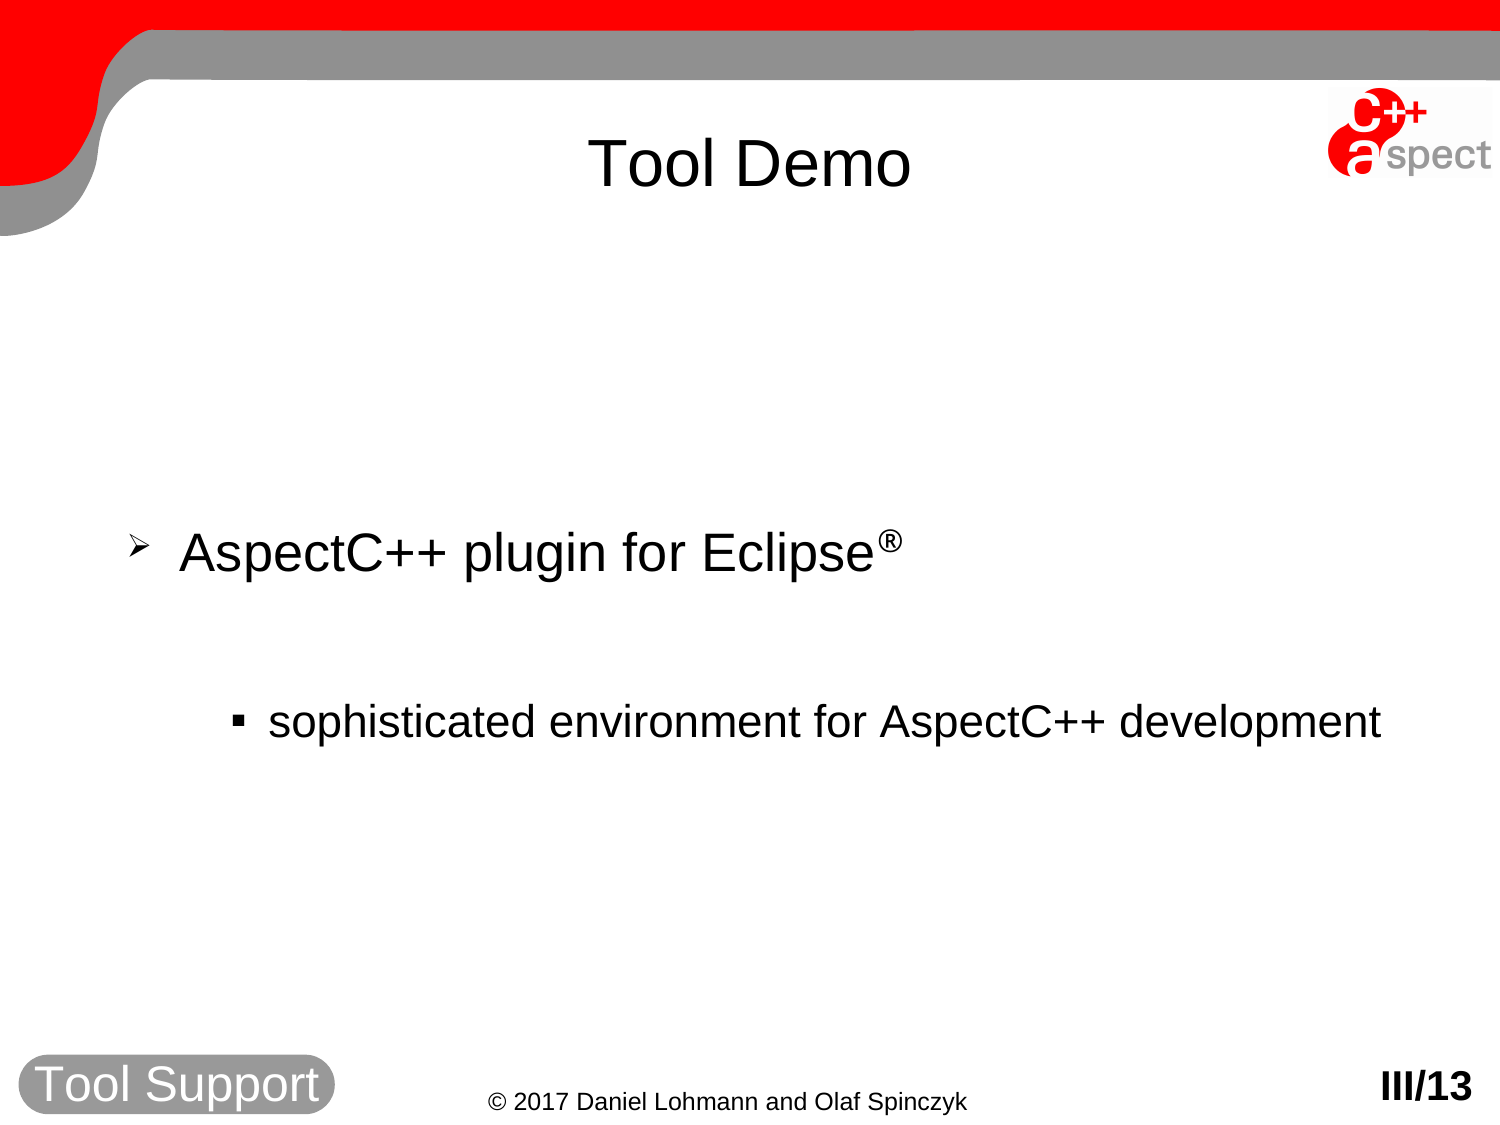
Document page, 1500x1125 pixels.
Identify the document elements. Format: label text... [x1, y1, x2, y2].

subtitle AspectC++ plugin for Eclipse® sophisticated environment for AspectC++ development [126, 248, 1459, 1013]
title Tool Demo [112, 98, 1388, 223]
